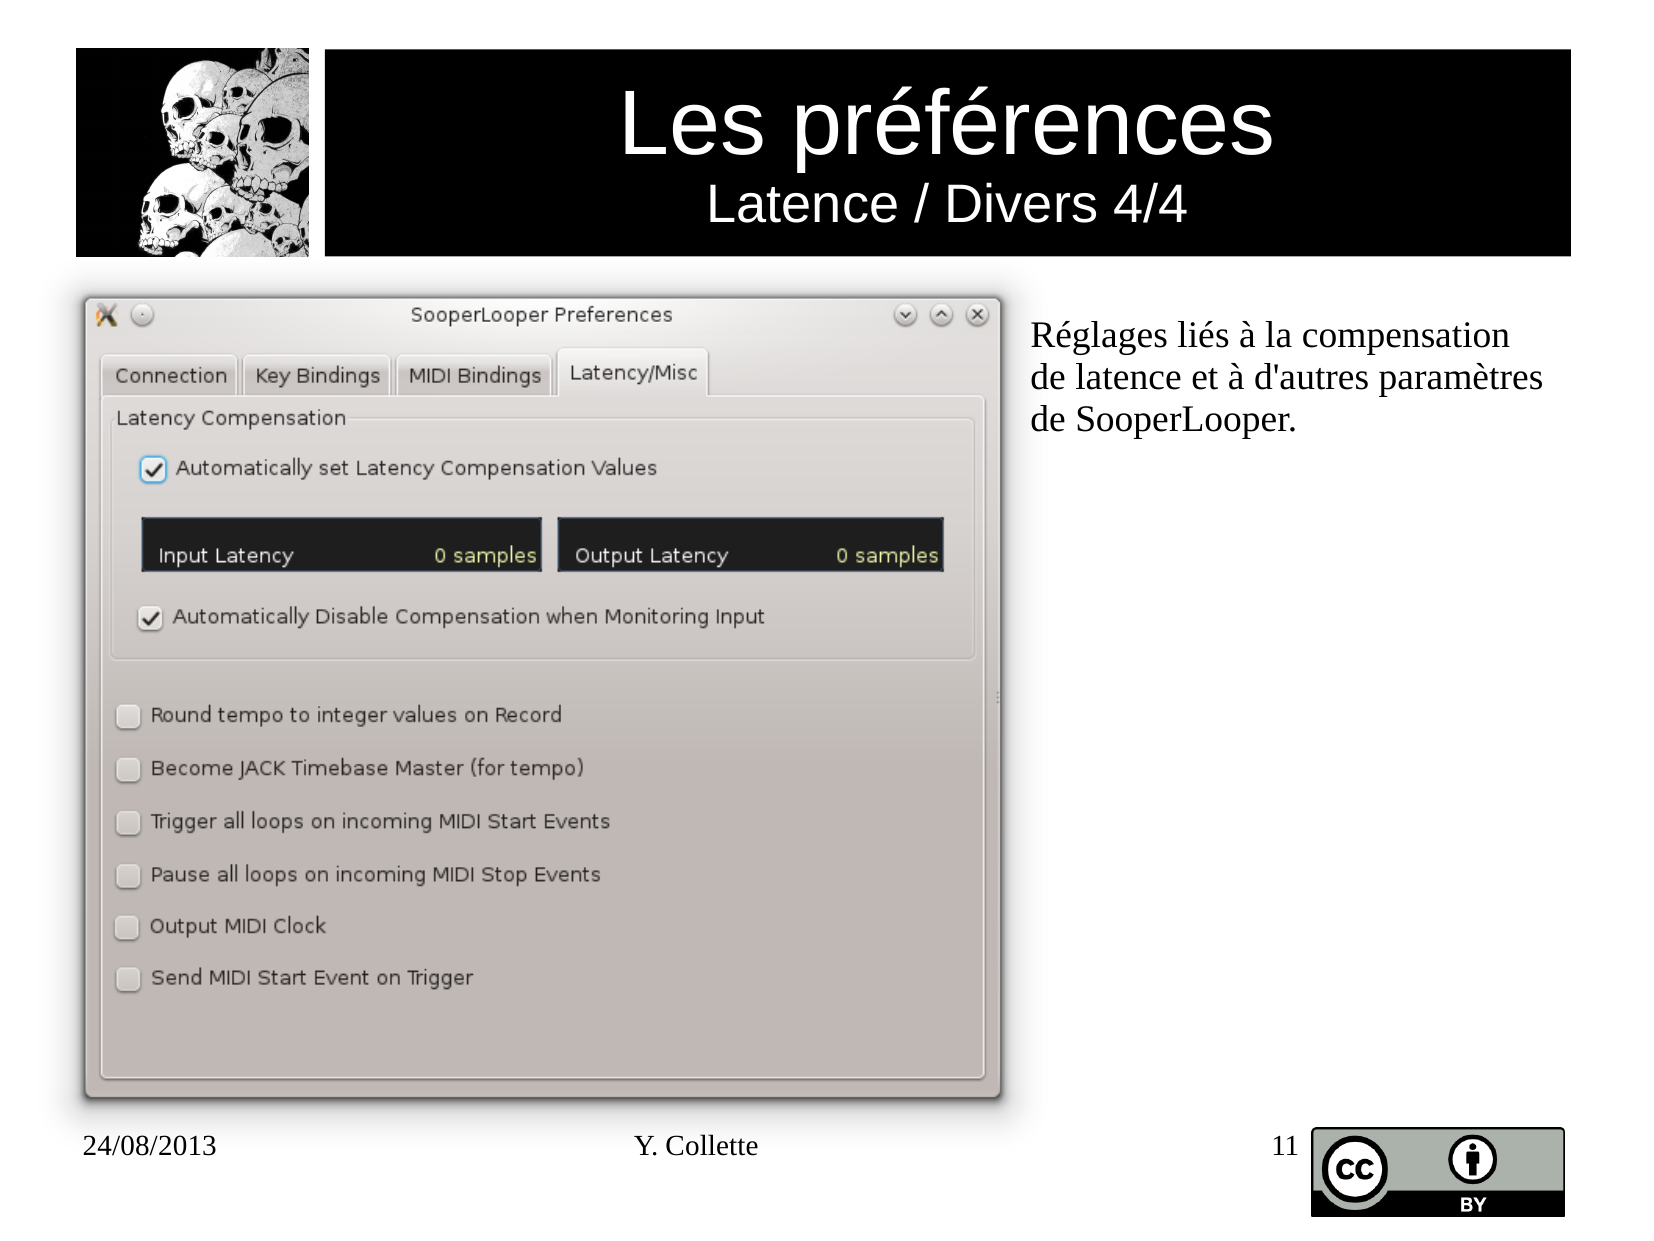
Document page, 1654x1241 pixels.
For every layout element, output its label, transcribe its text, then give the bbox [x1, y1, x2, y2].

picture [1311, 1127, 1565, 1217]
title Les préférences Latence / Divers 4/4 [324, 49, 1571, 257]
text_box Réglages liés à la compensation de latence et à d'autres paramètres de SooperLooper. [1015, 307, 1571, 447]
picture [23, 48, 1063, 1160]
